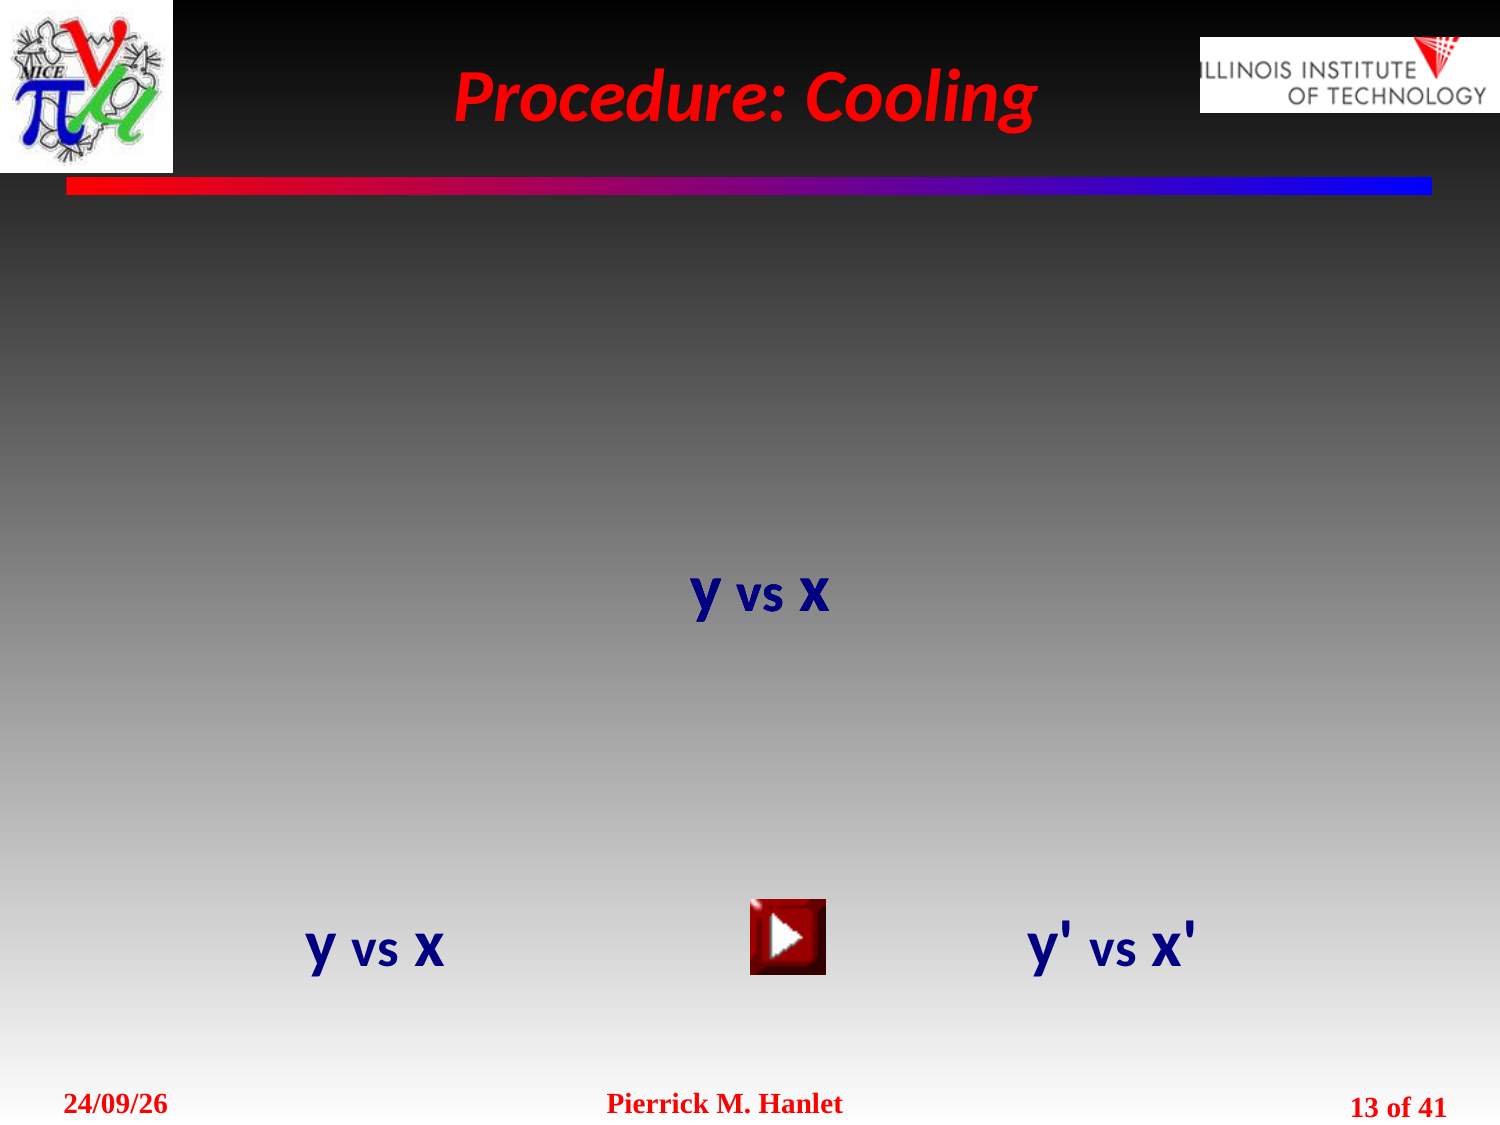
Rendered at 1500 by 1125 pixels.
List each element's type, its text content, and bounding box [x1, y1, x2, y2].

picture [0, 0, 173, 173]
picture [750, 899, 826, 976]
text_box y vs x [0, 900, 751, 990]
text_box y vs x [644, 544, 876, 635]
picture [1259, 37, 1500, 113]
text_box [459, 262, 1051, 853]
text_box y' vs x' [1012, 900, 1299, 990]
title Procedure: Cooling [234, 32, 1259, 157]
